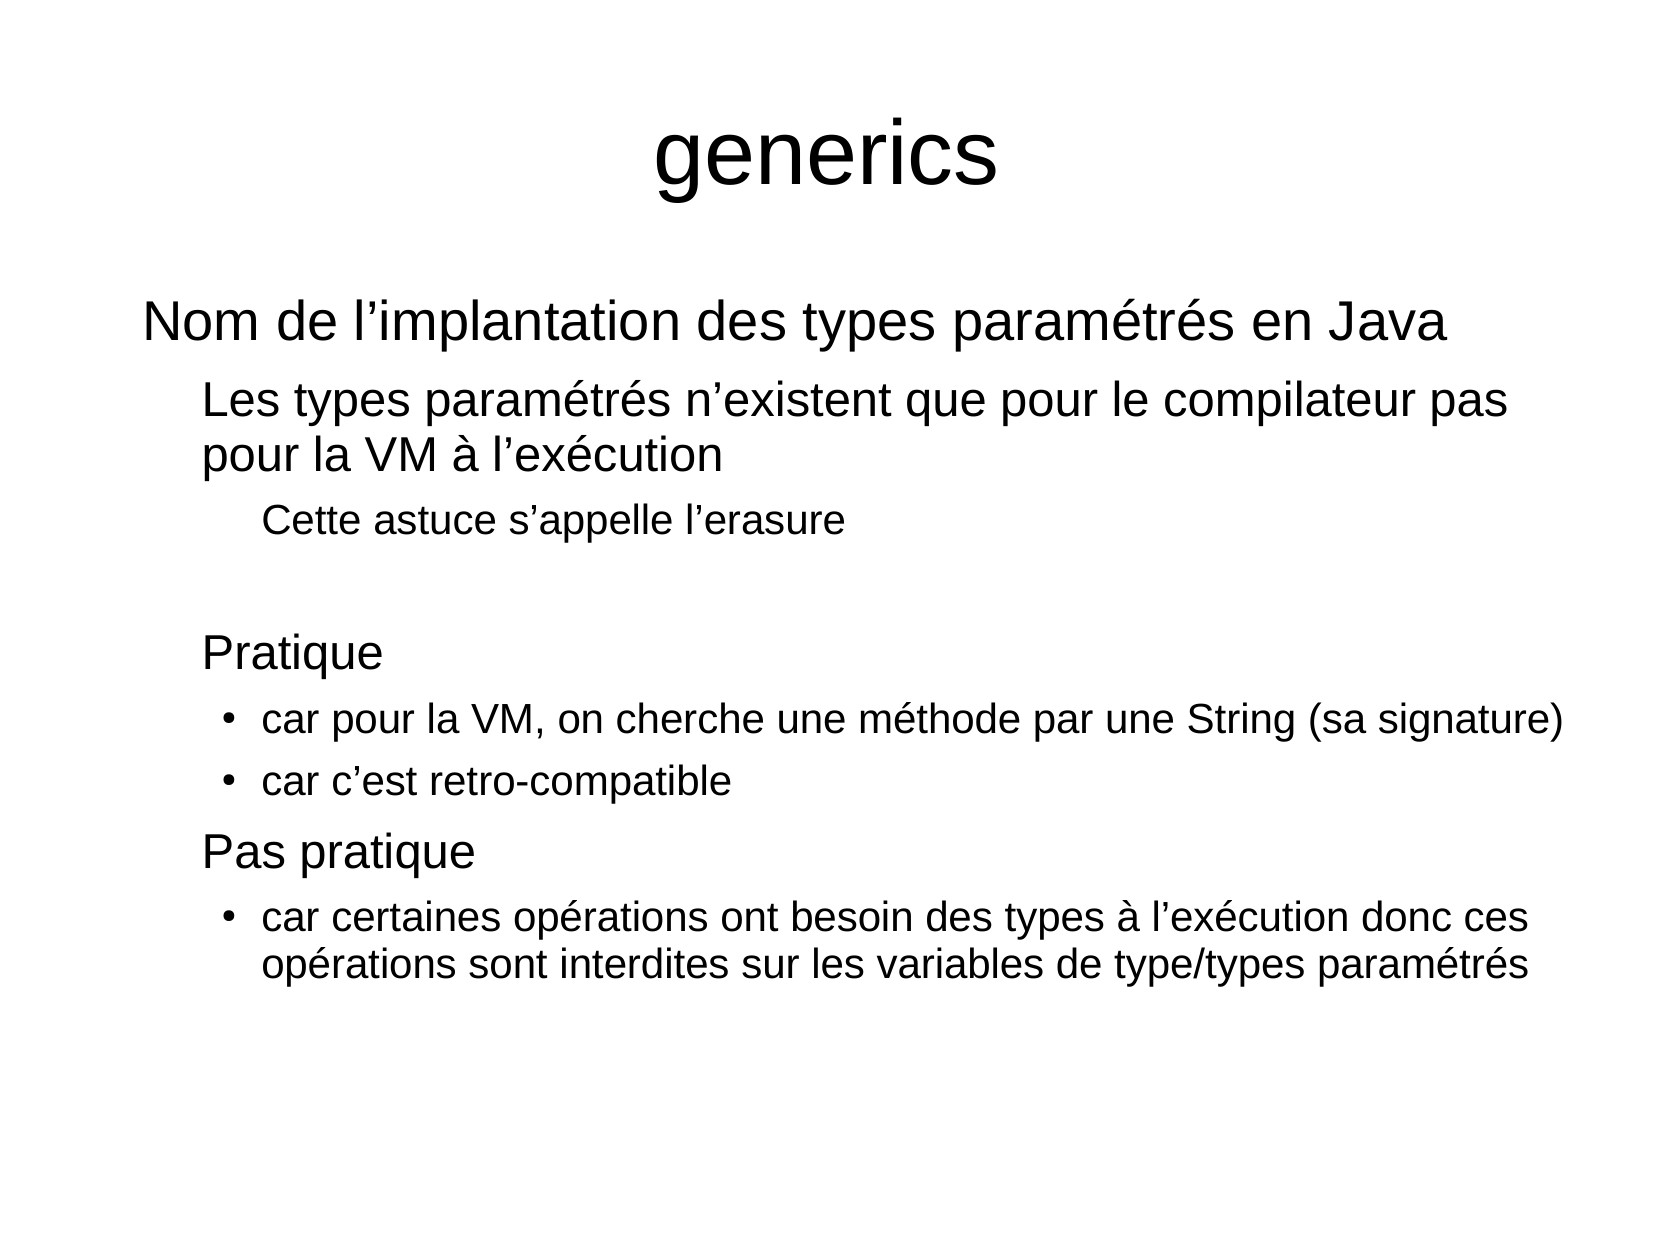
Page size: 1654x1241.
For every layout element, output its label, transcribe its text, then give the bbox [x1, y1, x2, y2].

list Nom de l’implantation des types paramétrés en Java Les types paramétrés n’existent que pour le compilateur pas pour la VM à l’exécution Cette astuce s’appelle l’erasure Pratique car pour la VM, on cherche une méthode par une String (sa signature) car c’est retro-compatible Pas pratique car certaines opérations ont besoin des types à l’exécution donc ces opérations sont interdites sur les variables de type/types paramétrés [82, 290, 1571, 1010]
title generics [82, 49, 1571, 257]
